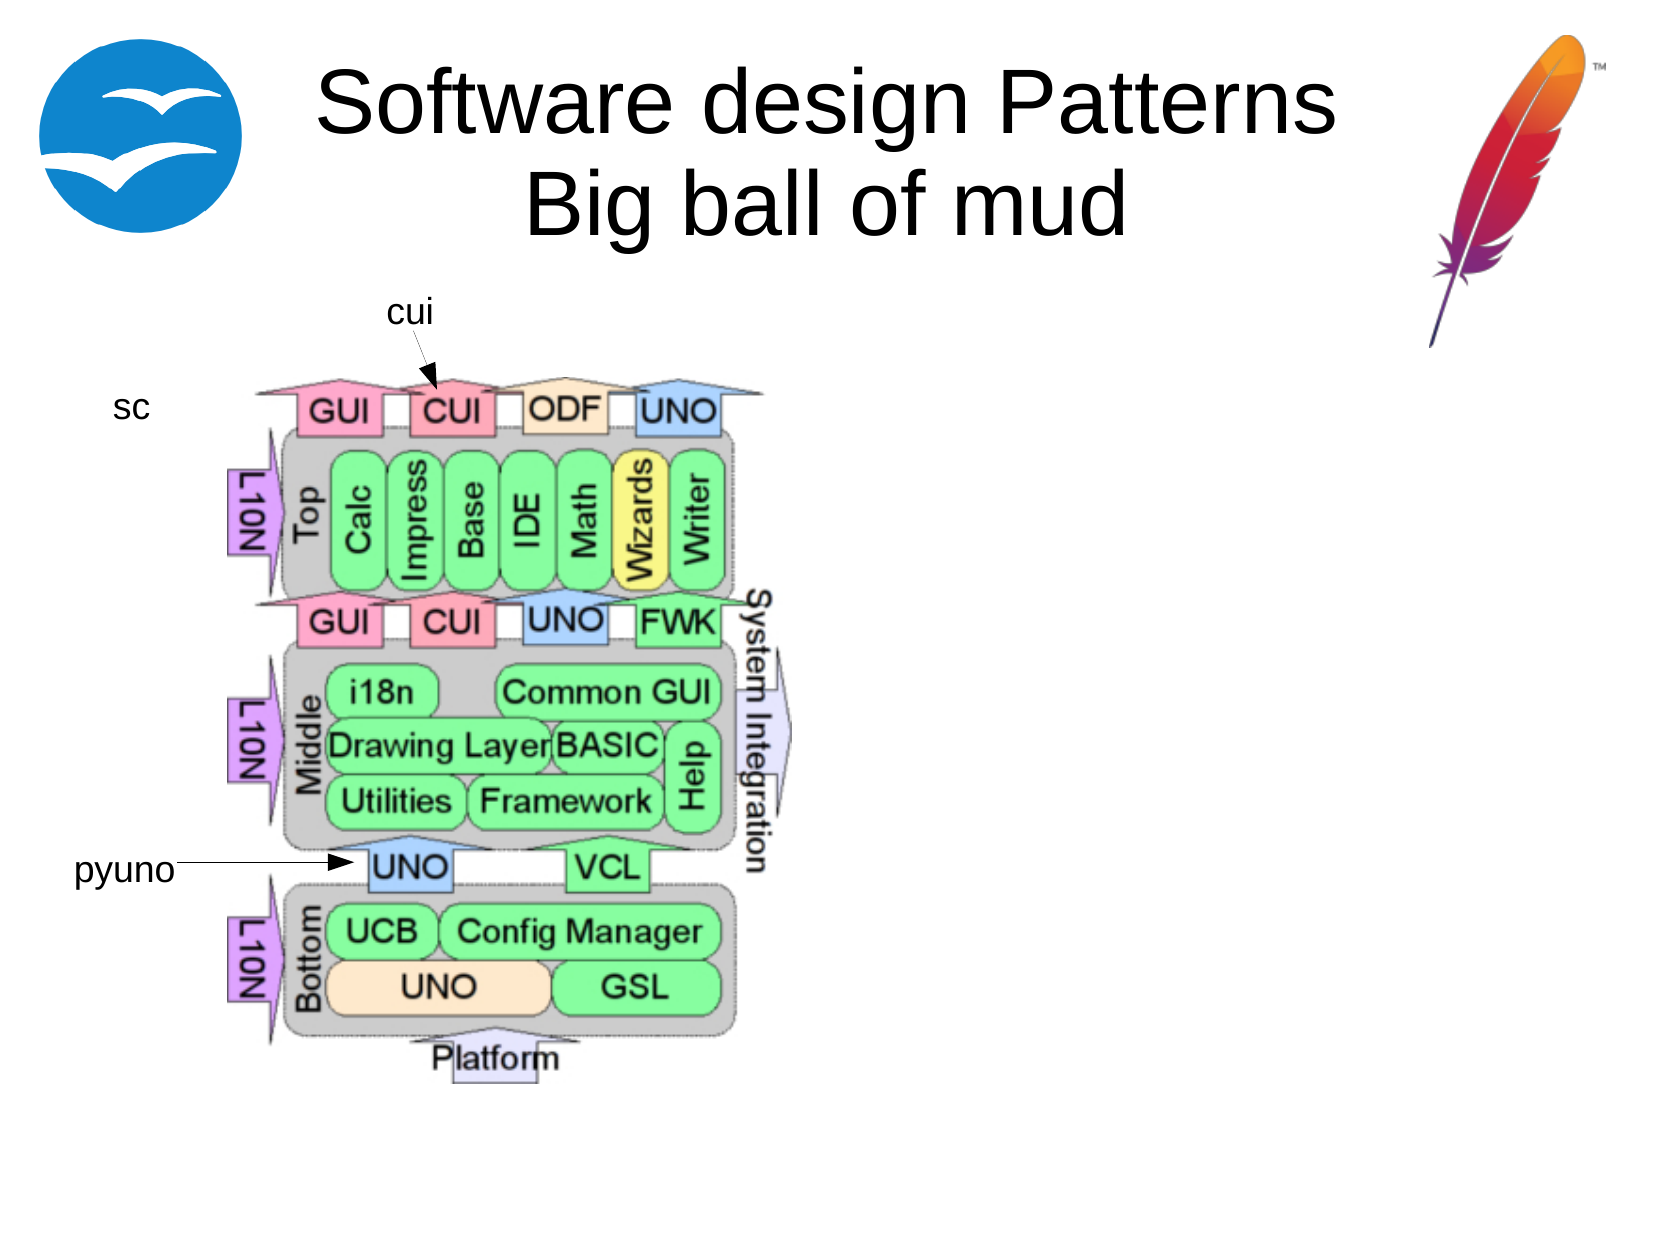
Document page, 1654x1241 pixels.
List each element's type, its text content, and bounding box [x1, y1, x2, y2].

picture [1429, 35, 1606, 348]
text_box cui [371, 283, 449, 341]
text_box sc [98, 377, 166, 438]
title Software design Patterns Big ball of mud [271, 49, 1429, 257]
picture [227, 377, 792, 1084]
picture [11, 11, 271, 260]
text_box pyuno [59, 840, 191, 898]
